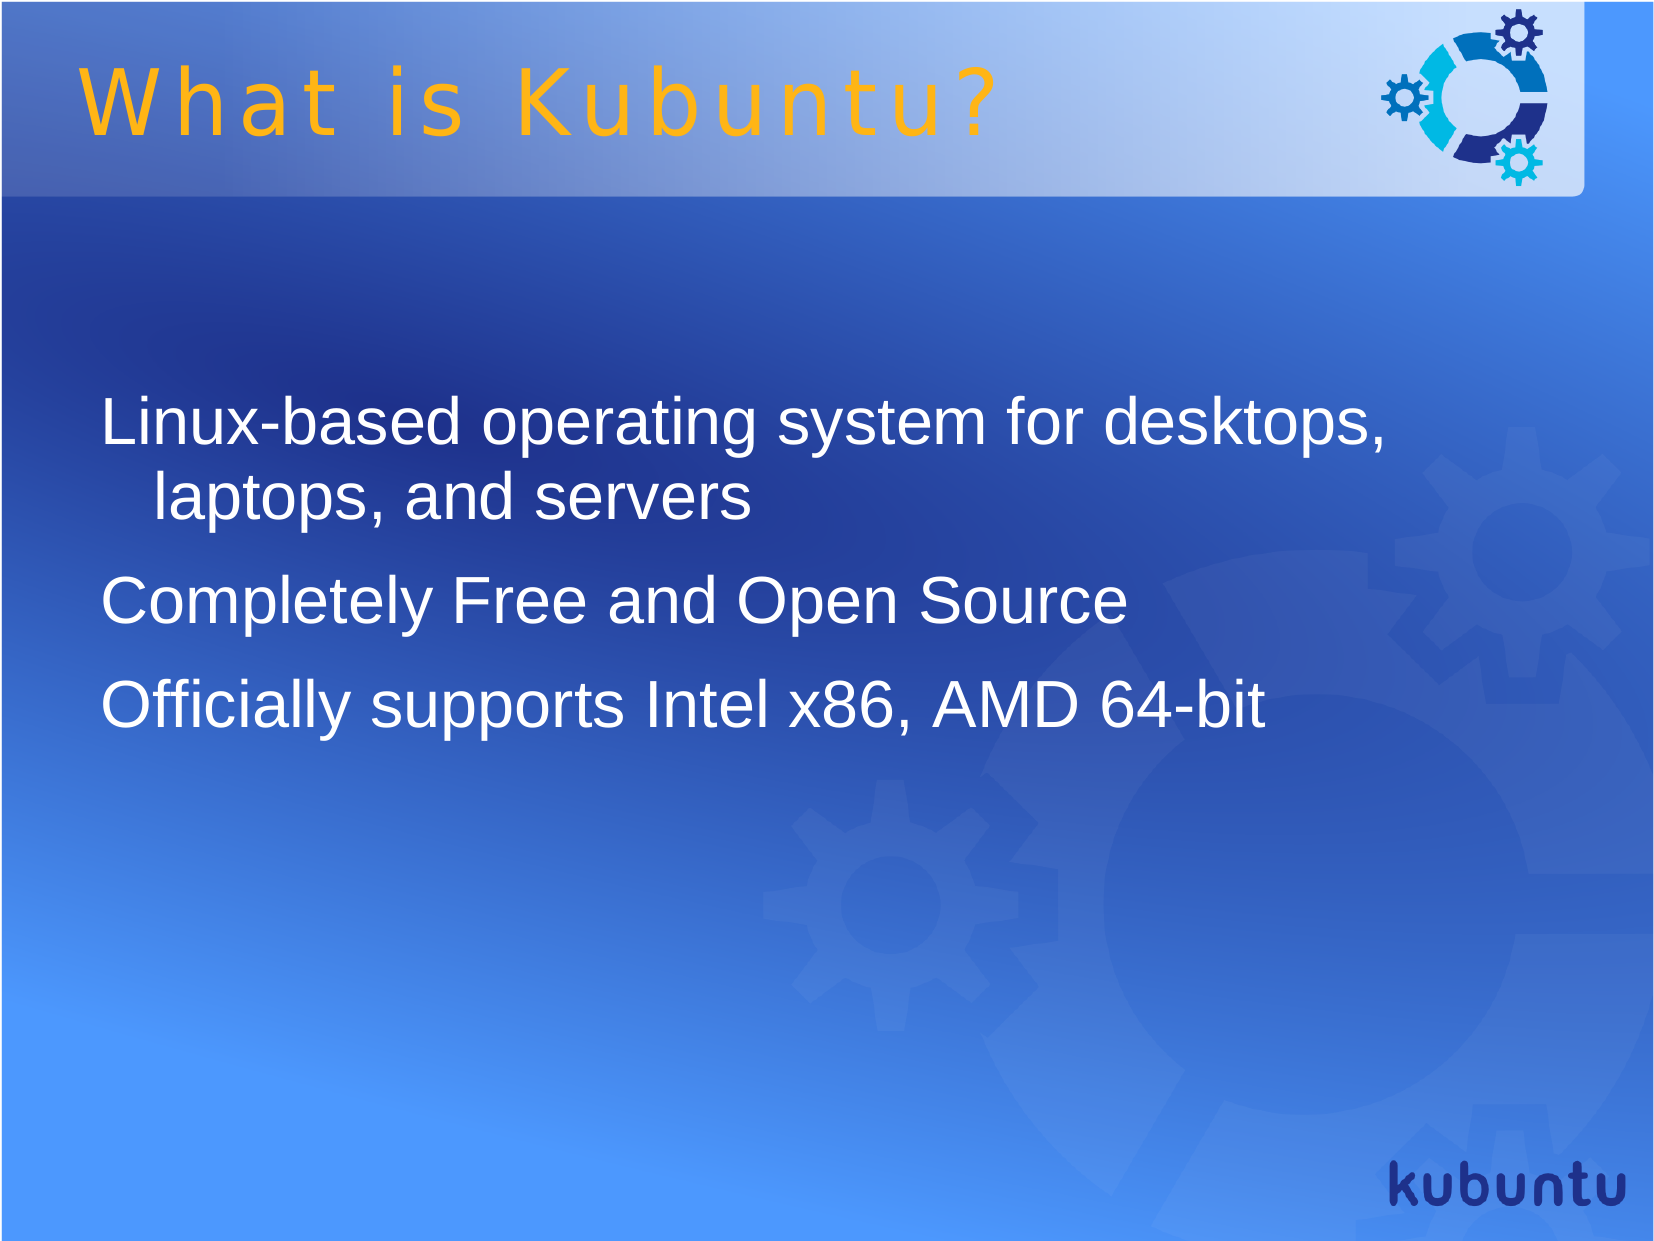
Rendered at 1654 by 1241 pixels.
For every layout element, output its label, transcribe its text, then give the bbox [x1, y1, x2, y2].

picture [0, 0, 1654, 1241]
title What is Kubuntu? [76, 0, 1300, 207]
list Linux-based operating system for desktops, laptops, and servers Completely Free and Open Source Officially supports Intel x86, AMD 64-bit [82, 383, 1571, 1050]
